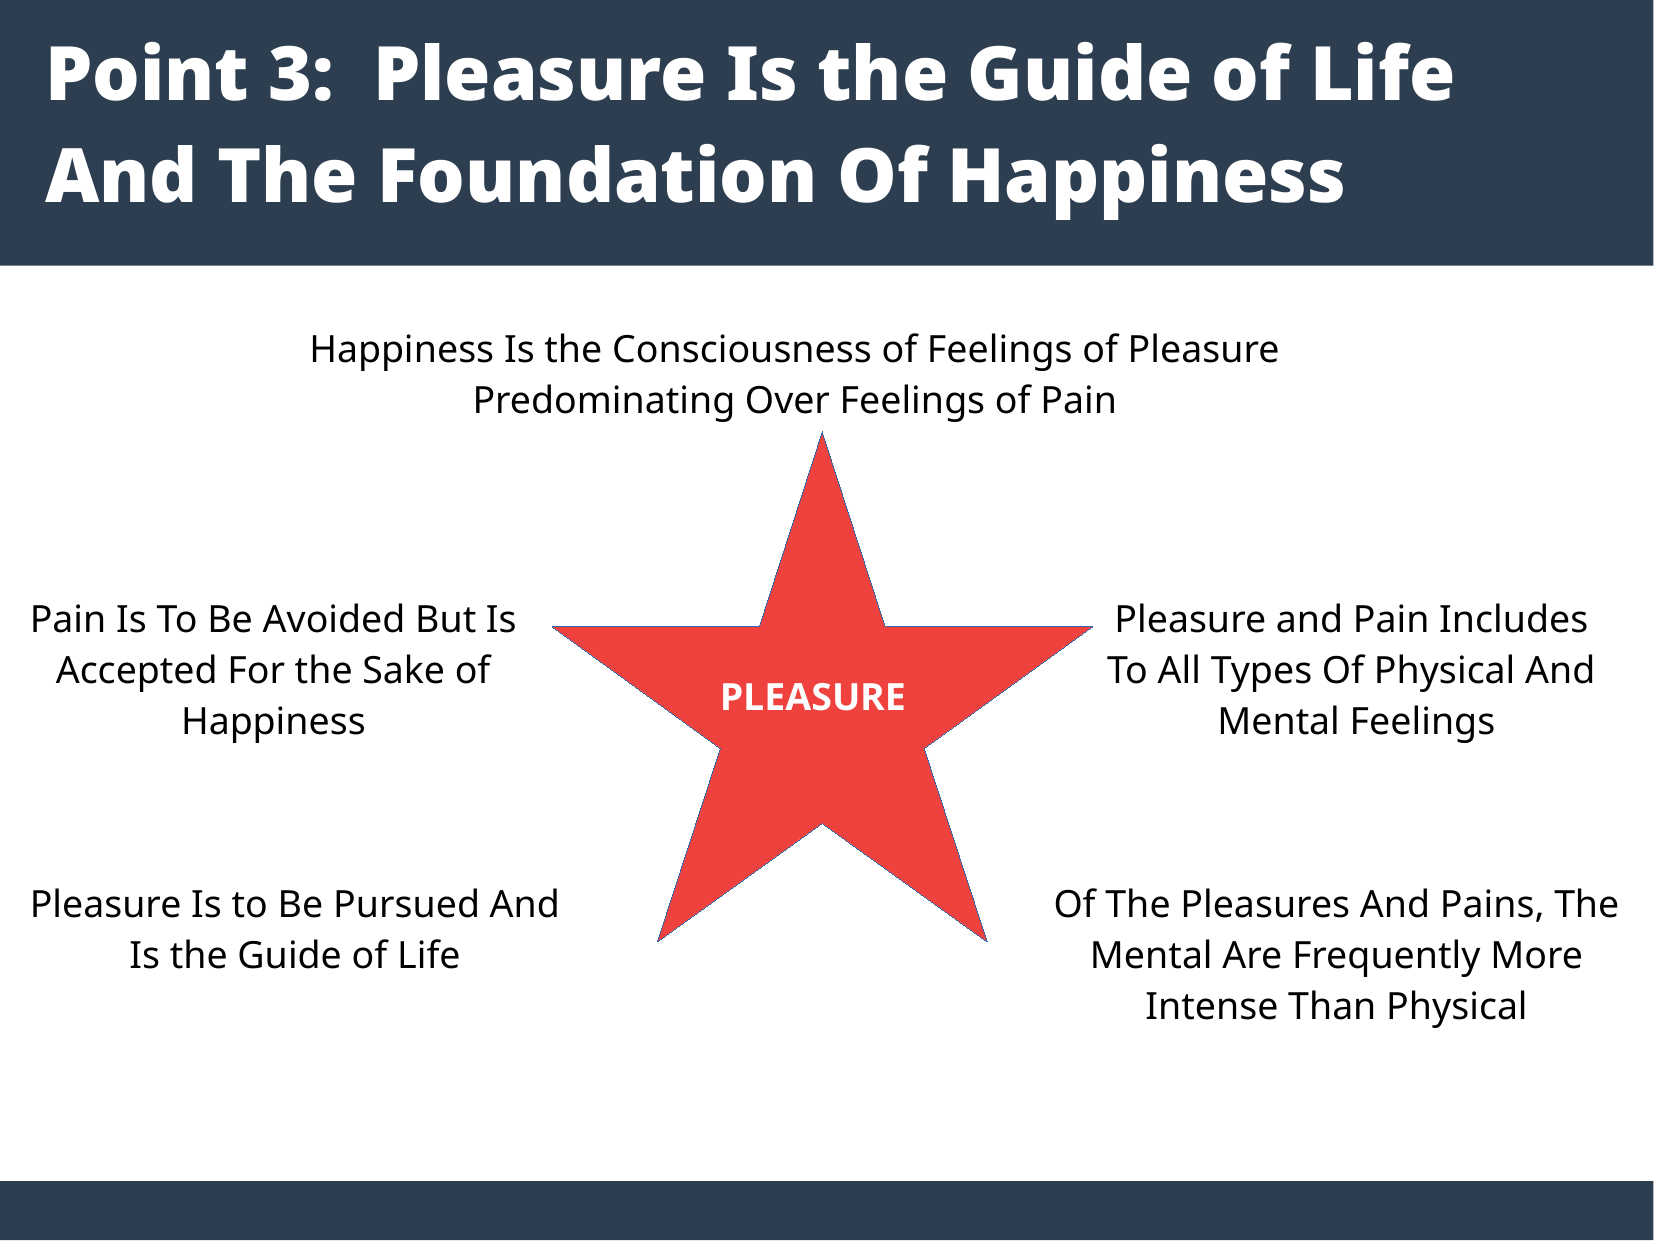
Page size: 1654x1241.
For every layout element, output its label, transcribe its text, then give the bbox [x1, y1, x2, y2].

text_box Pleasure Is to Be Pursued And Is the Guide of Life [15, 870, 606, 972]
text_box Of The Pleasures And Pains, The Mental Are Frequently More Intense Than Physical [1020, 870, 1654, 1096]
text_box Happiness Is the Consciousness of Feelings of Pleasure Predominating Over Feelings of Pain [294, 336, 1396, 504]
text_box PLEASURE [705, 663, 976, 766]
title Point 3: Pleasure Is the Guide of Life And The Foundation Of Happiness [45, 45, 1636, 336]
text_box Pleasure and Pain Includes To All Types Of Physical And Mental Feelings [1092, 585, 1643, 731]
text_box [657, 766, 988, 942]
text_box [559, 504, 1092, 738]
text_box Pain Is To Be Avoided But Is Accepted For the Sake of Happiness [15, 585, 559, 731]
